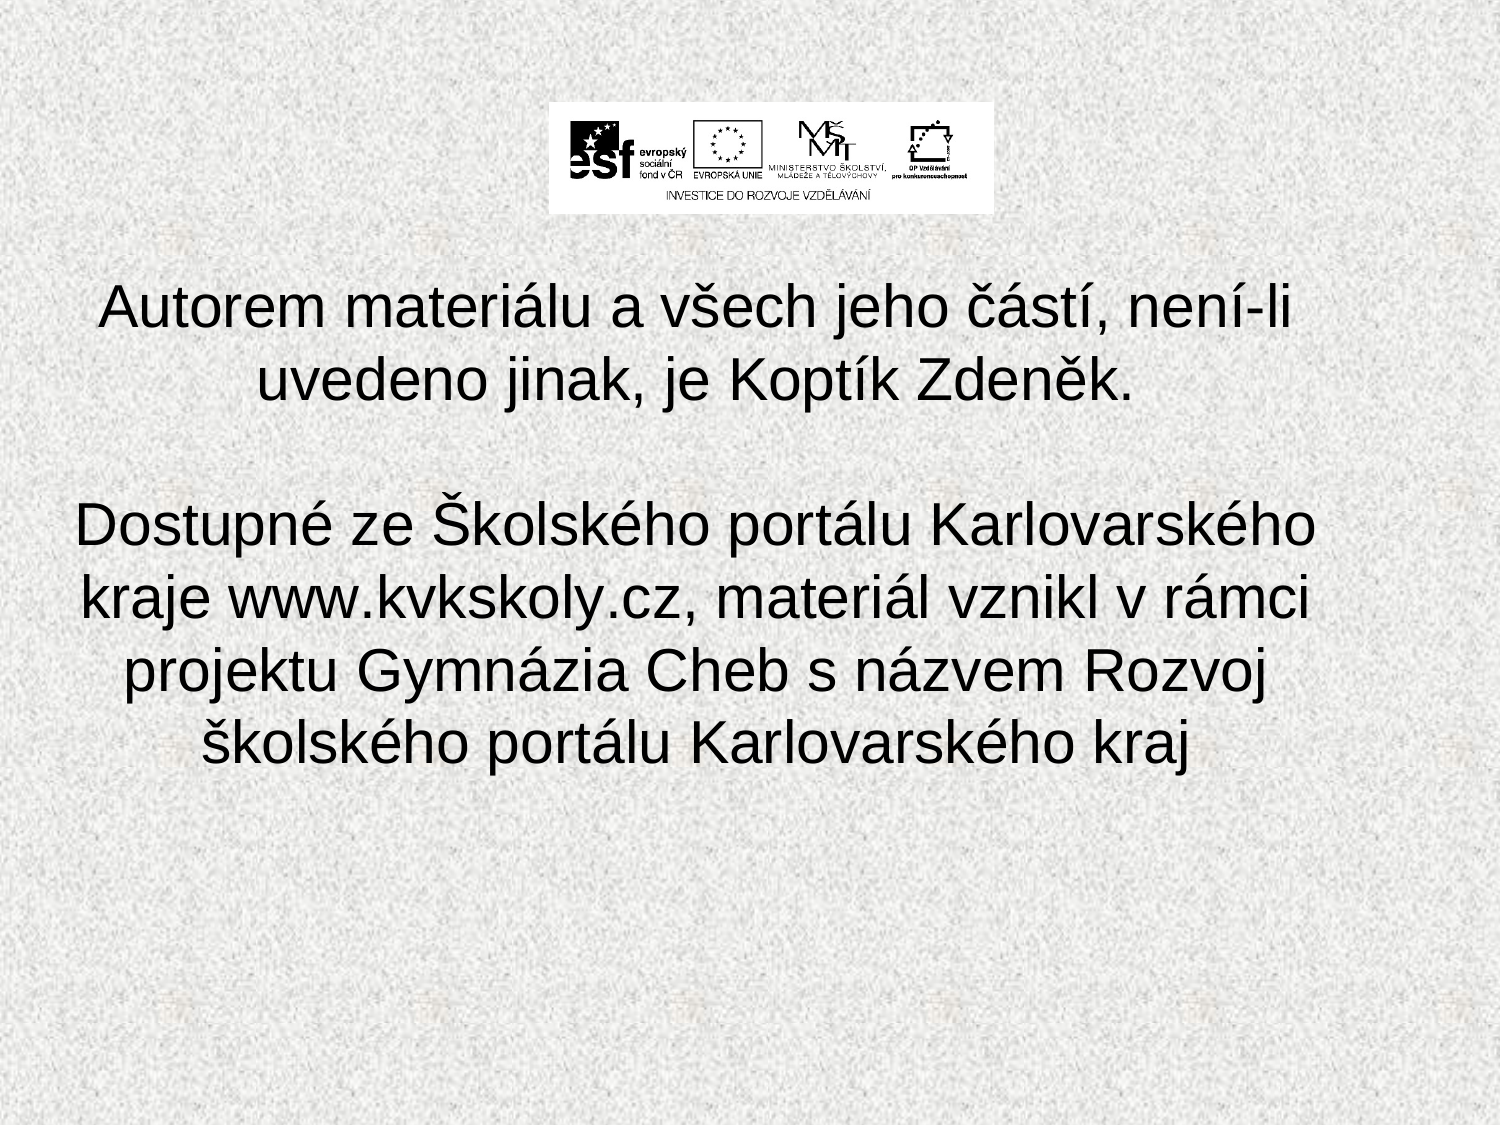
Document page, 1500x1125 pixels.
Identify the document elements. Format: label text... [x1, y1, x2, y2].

text_box Autorem materiálu a všech jeho částí, není-li uvedeno jinak, je Koptík Zdeněk. Dostupné ze Školského portálu Karlovarského kraje www.kvkskoly.cz, materiál vznikl v rámci projektu Gymnázia Cheb s názvem Rozvoj školského portálu Karlovarského kraj [74, 263, 1425, 1006]
picture [549, 102, 994, 214]
